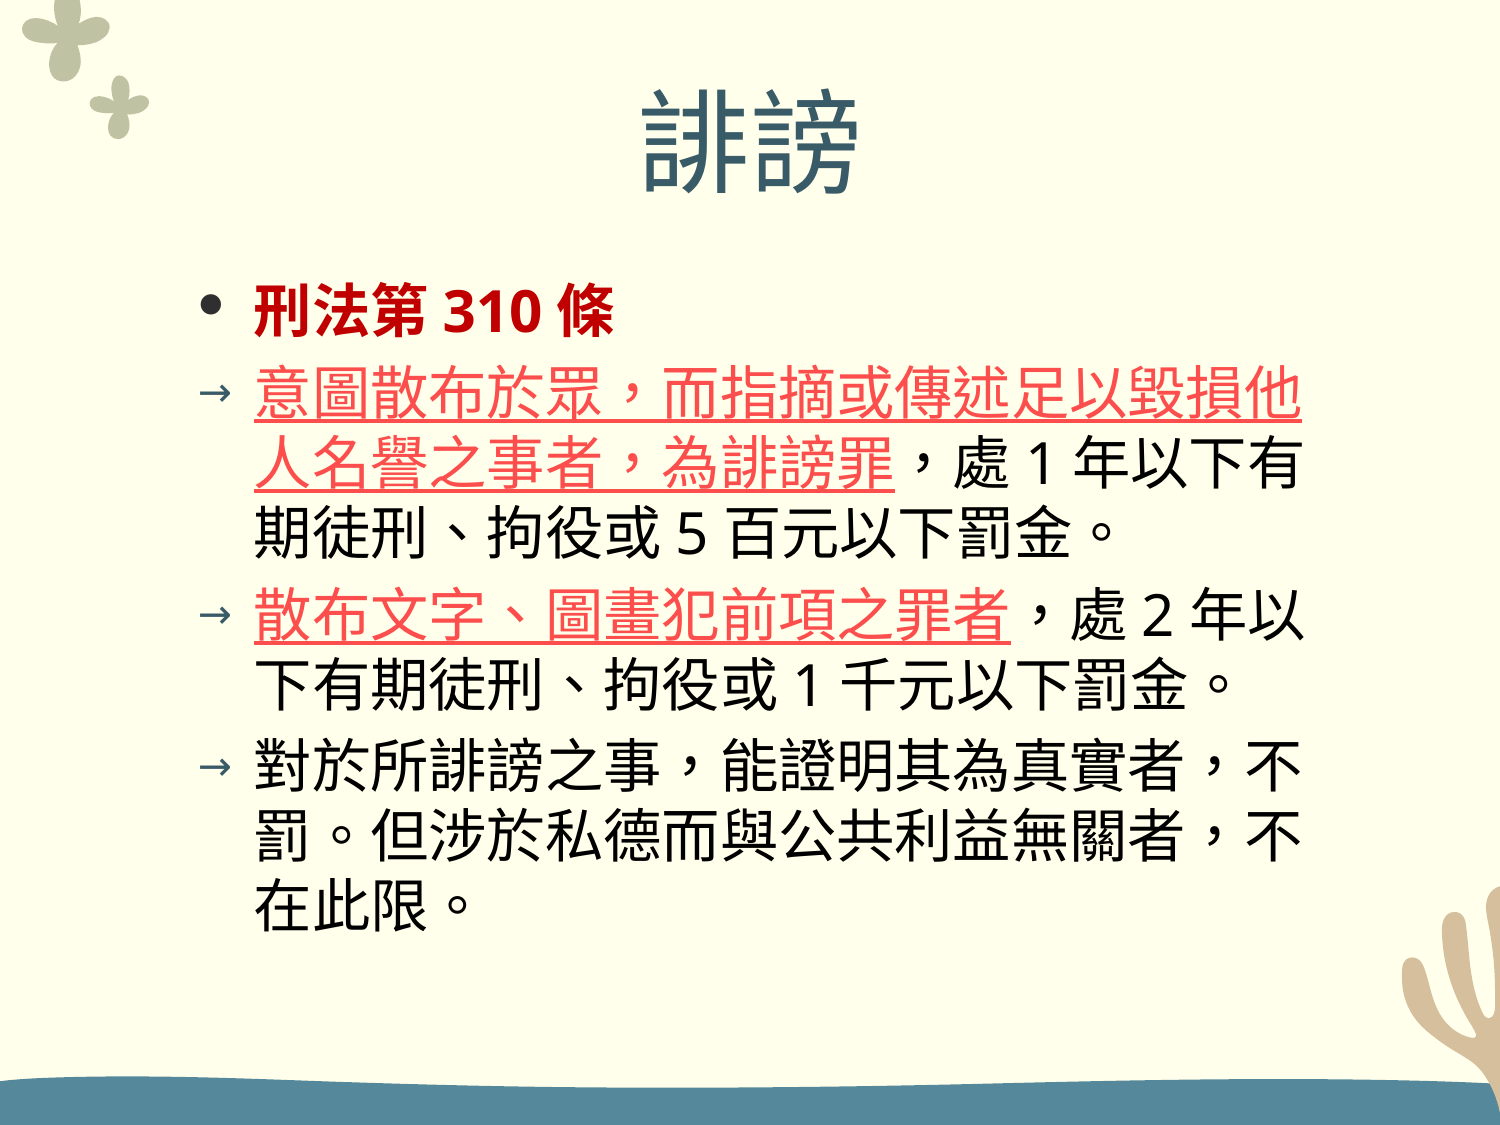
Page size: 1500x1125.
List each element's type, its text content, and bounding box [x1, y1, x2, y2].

list 刑法第310條 意圖散布於眾，而指摘或傳述足以毀損他人名譽之事者，為誹謗罪，處1年以下有期徒刑、拘役或5百元以下罰金。 散布文字、圖畫犯前項之罪者，處2年以下有期徒刑、拘役或1千元以下罰金。 對於所誹謗之事，能證明其為真實者，不罰。但涉於私德而與公共利益無關者，不在此限。 [183, 267, 1341, 976]
title 誹謗 [75, 45, 1425, 233]
text_box [89, 75, 150, 140]
text_box [21, 0, 110, 82]
text_box [0, 886, 1500, 1125]
